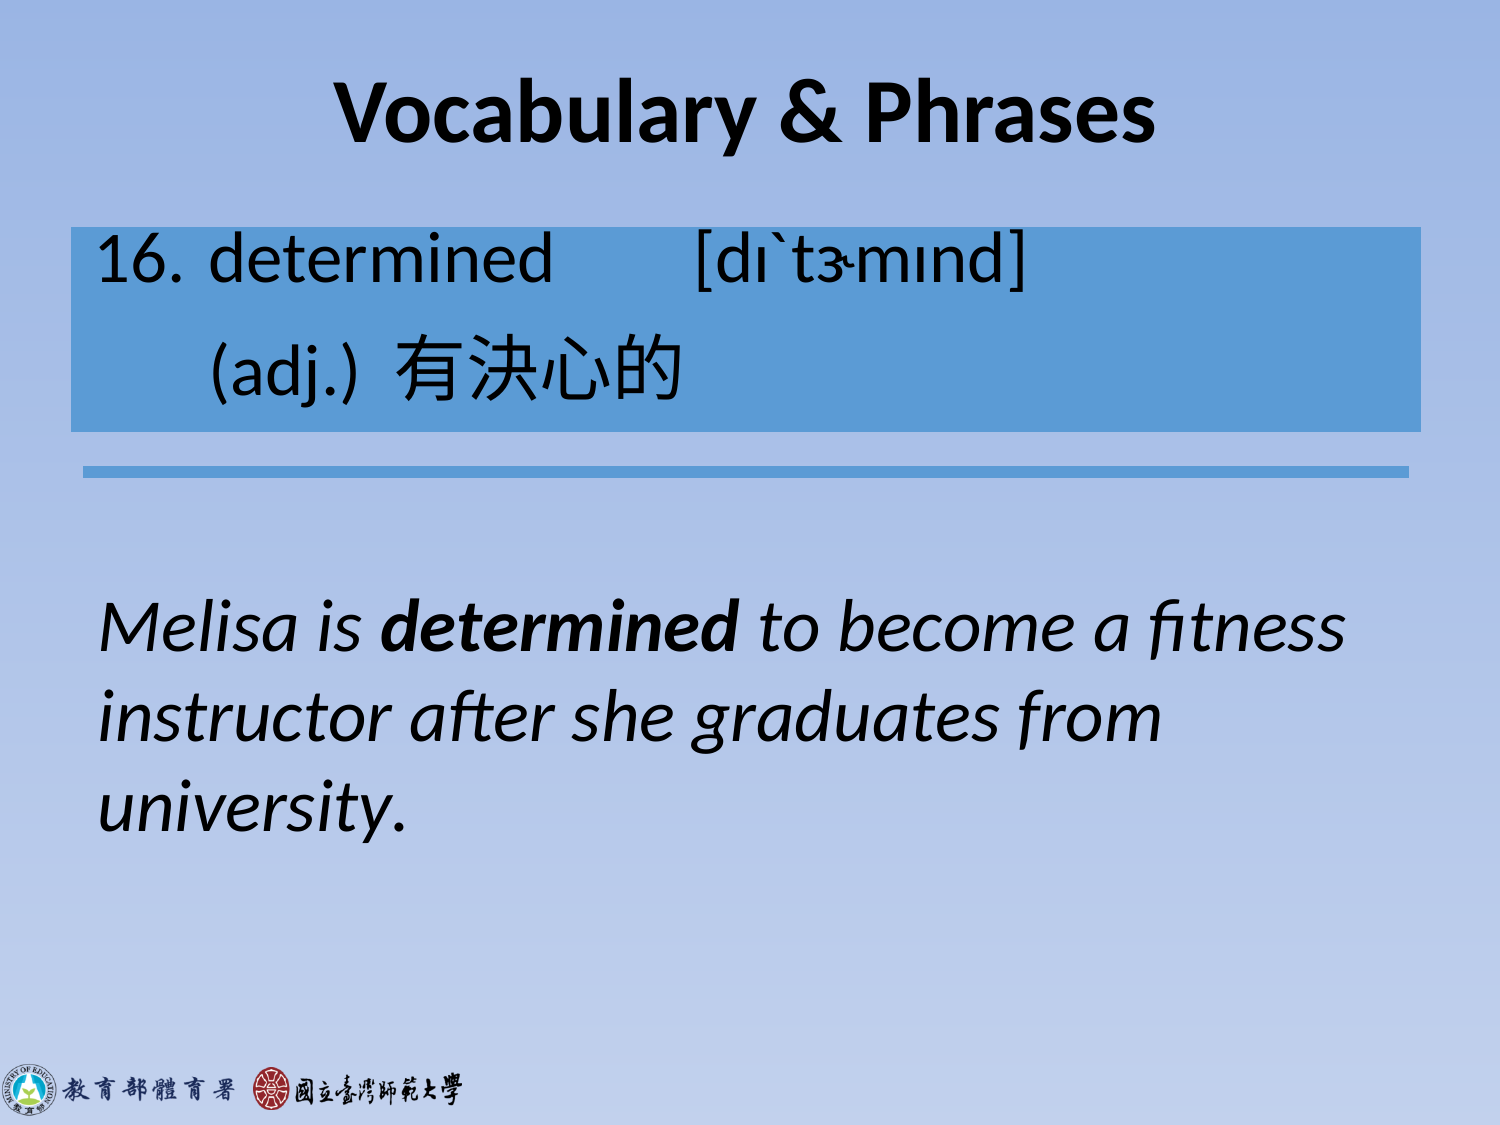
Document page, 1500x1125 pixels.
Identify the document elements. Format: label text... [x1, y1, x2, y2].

table_header 16. [71, 227, 209, 311]
table_cell [71, 311, 209, 432]
text_box [83, 466, 1409, 478]
table_header determined [209, 227, 693, 311]
title Vocabulary & Phrases [70, 11, 1421, 200]
text_box Melisa is determined to become a fitness instructor after she graduates from university. [82, 568, 1433, 857]
table_header [dɪˋtɝmɪnd] [693, 227, 1421, 311]
table_cell (adj.) 有決心的 [209, 311, 1421, 432]
